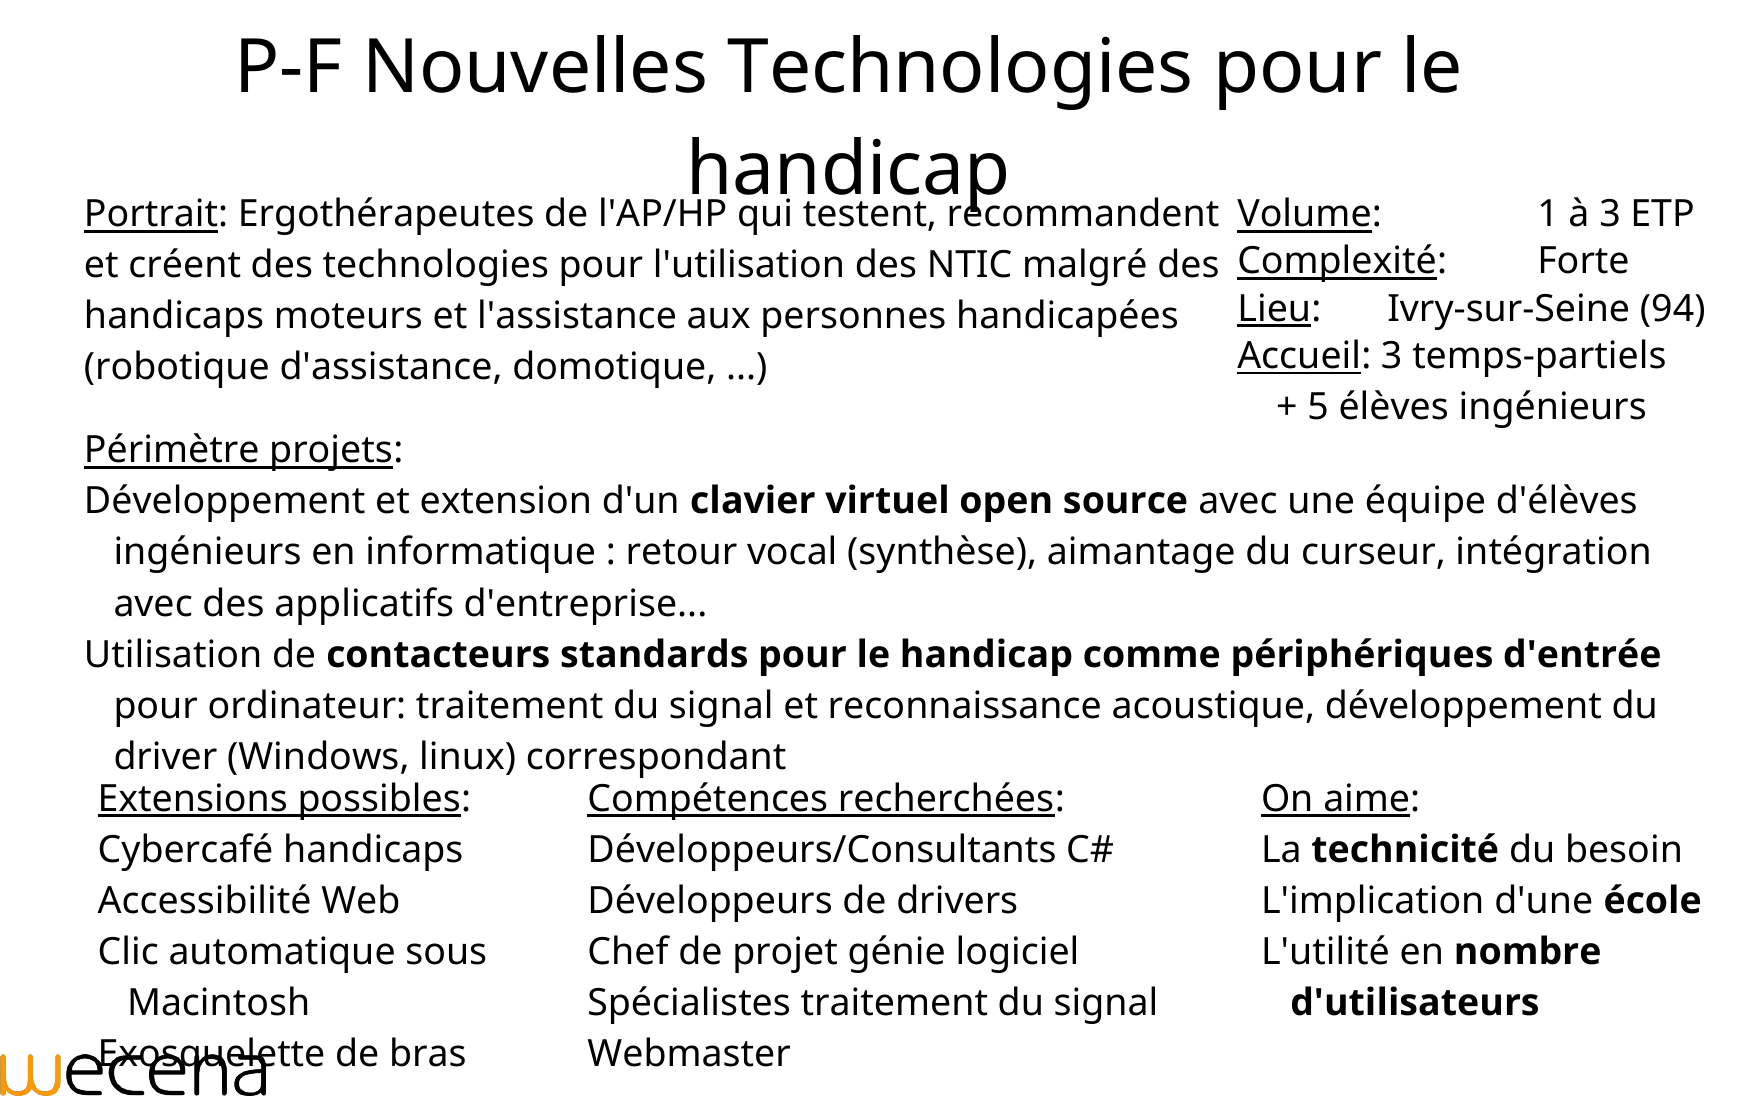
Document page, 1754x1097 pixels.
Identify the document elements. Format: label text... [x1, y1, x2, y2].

text_box Extensions possibles: Cybercafé handicaps Accessibilité Web Clic automatique sous Macintosh Exosquelette de bras [82, 764, 526, 1049]
picture [143, 1054, 155, 1064]
text_box Portrait: Ergothérapeutes de l'AP/HP qui testent, recommandent et créent des technologies pour l'utilisation des NTIC malgré des handicaps moteurs et l'assistance aux personnes handicapées (robotique d'assistance, domotique, ...) [69, 179, 1241, 387]
text_box On aime: La technicité du besoin L'implication d'une école L'utilité en nombre d'utilisateurs [1246, 764, 1744, 1004]
text_box Volume: 1 à 3 ETP [1222, 179, 1707, 239]
text_box Lieu: Ivry-sur-Seine (94) [1241, 273, 1704, 334]
text_box Complexité: Forte [1222, 239, 1636, 287]
text_box Accueil: 3 temps-partiels + 5 élèves ingénieurs [1222, 321, 1654, 415]
picture [0, 1054, 266, 1097]
text_box Compétences recherchées: Développeurs/Consultants C# Développeurs de drivers Chef de projet génie logiciel Spécialistes traitement du signal Webmaster [572, 764, 1195, 1049]
picture [183, 1054, 195, 1064]
text_box Périmètre projets: Développement et extension d'un clavier virtuel open source avec une équipe d'élèves ingénieurs en informatique : retour vocal (synthèse), aimantage du curseur, intégration avec des applicatifs d'entreprise... Utilisation de contacteurs standards pour le handicap comme périphériques d'entrée pour ordinateur: traitement du signal et reconnaissance acoustique, développement du driver (Windows, linux) correspondant [69, 415, 1684, 746]
title P-F Nouvelles Technologies pour le handicap [103, 51, 1595, 178]
picture [207, 1054, 218, 1064]
